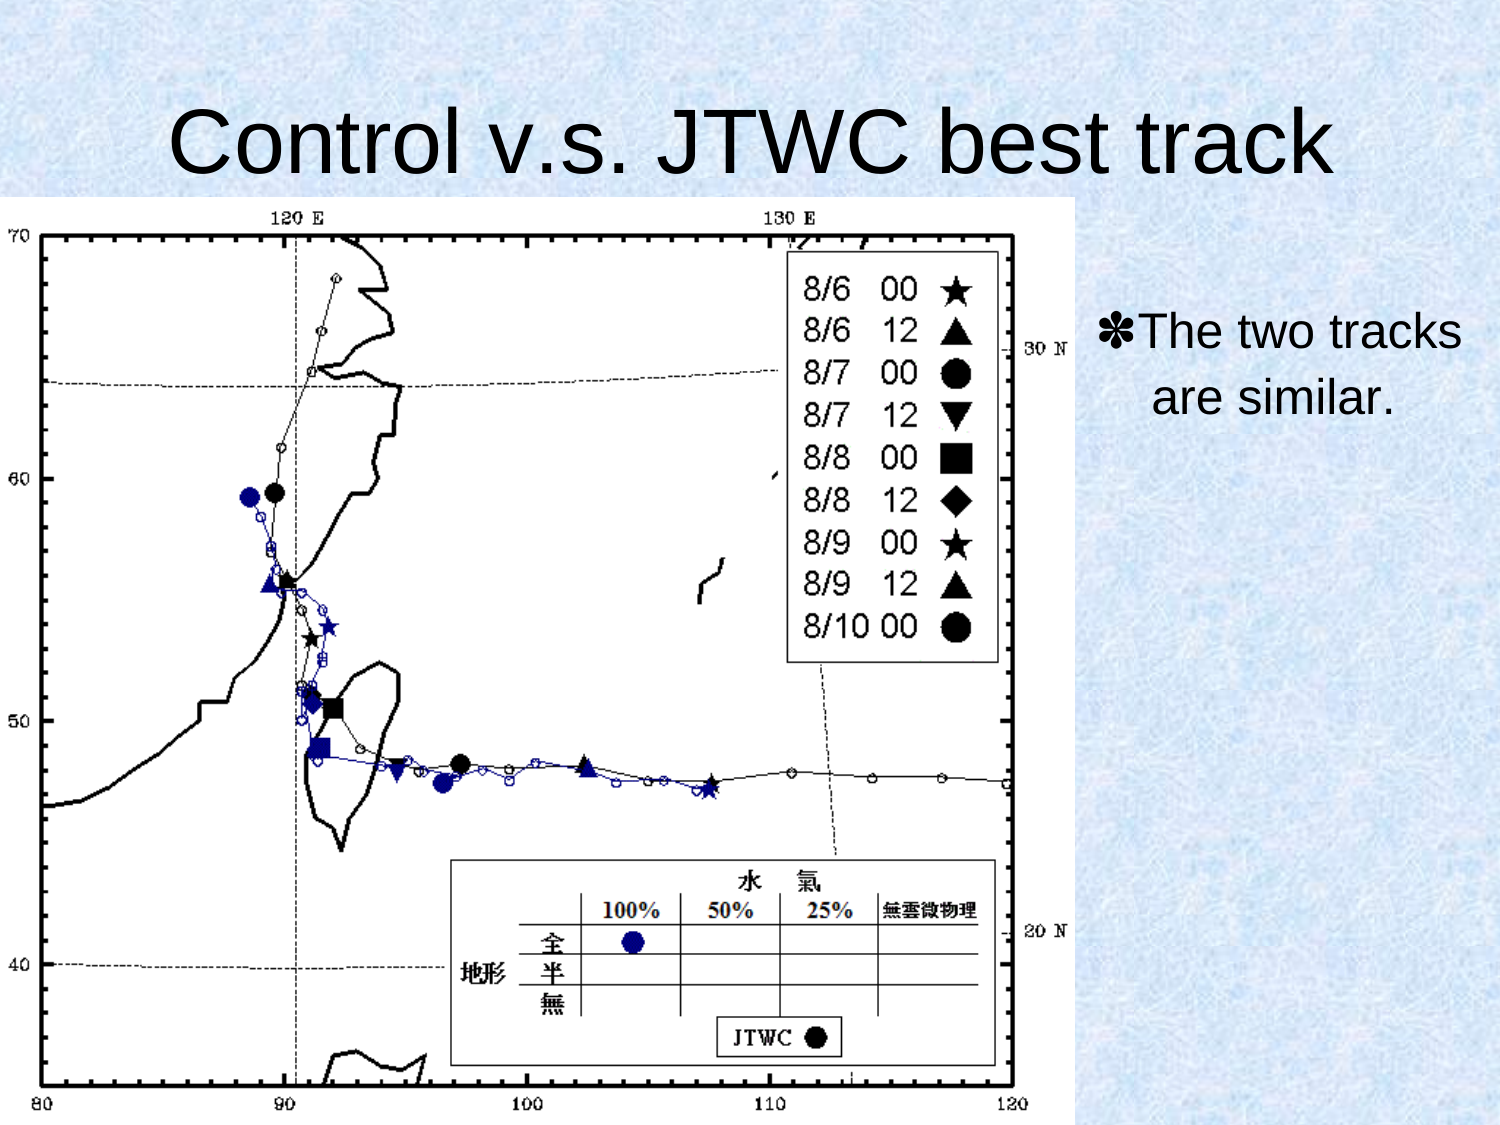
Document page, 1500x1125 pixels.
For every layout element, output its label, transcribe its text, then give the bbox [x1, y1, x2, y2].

title Control v.s. JTWC best track [76, 42, 1427, 231]
picture [0, 0, 1500, 1125]
text_box ✽The two tracks are similar. [1080, 290, 1500, 433]
